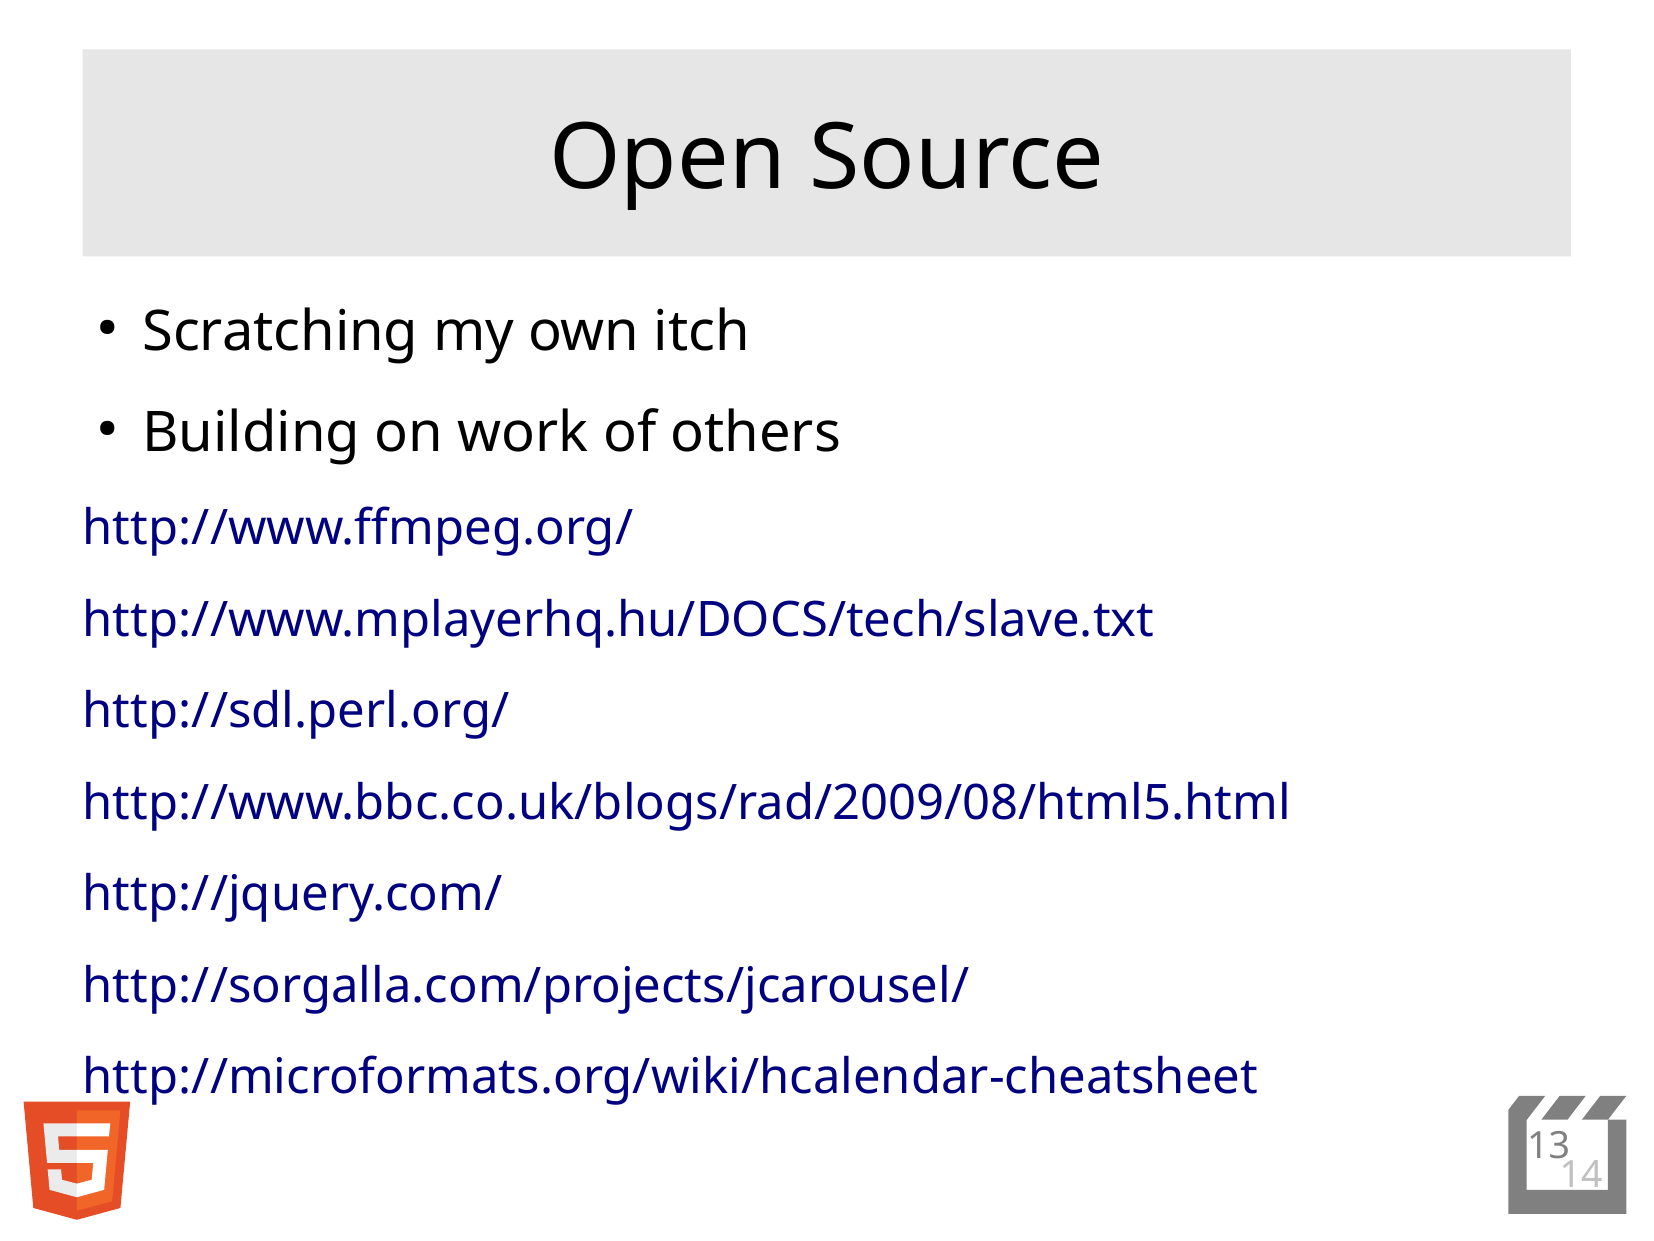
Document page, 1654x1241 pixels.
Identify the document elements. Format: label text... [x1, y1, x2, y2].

list Scratching my own itch Building on work of others http://www.ffmpeg.org/ http://www.mplayerhq.hu/DOCS/tech/slave.txt http://sdl.perl.org/ http://www.bbc.co.uk/blogs/rad/2009/08/html5.html http://jquery.com/ http://sorgalla.com/projects/jcarousel/ http://microformats.org/wiki/hcalendar-cheatsheet [82, 290, 1571, 1109]
title Open Source [82, 49, 1571, 257]
